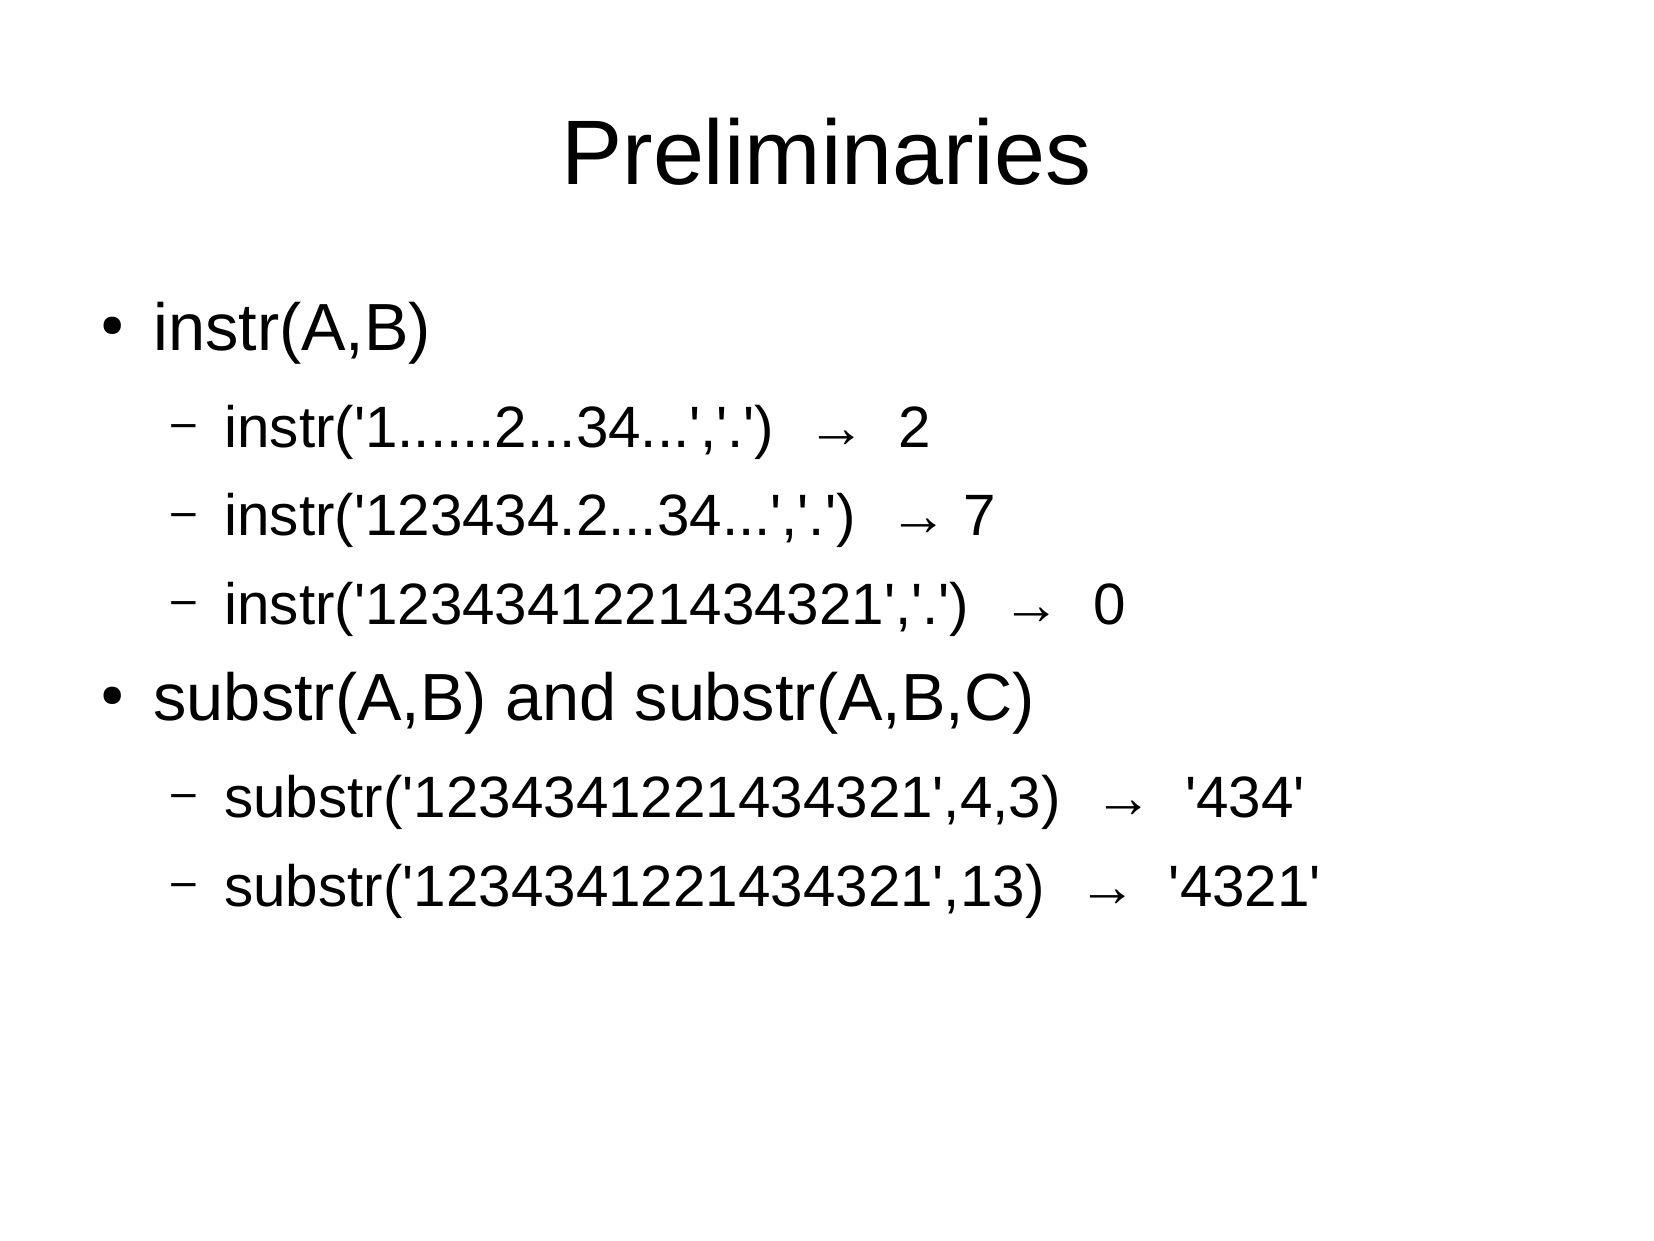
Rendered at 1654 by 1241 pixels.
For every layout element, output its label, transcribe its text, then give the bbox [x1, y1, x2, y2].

list instr(A,B) instr('1......2...34...','.') → 2 instr('123434.2...34...','.') → 7 instr('1234341221434321','.') → 0 substr(A,B) and substr(A,B,C) substr('1234341221434321',4,3) → '434' substr('1234341221434321',13) → '4321' [82, 290, 1571, 1109]
title Preliminaries [82, 49, 1571, 257]
